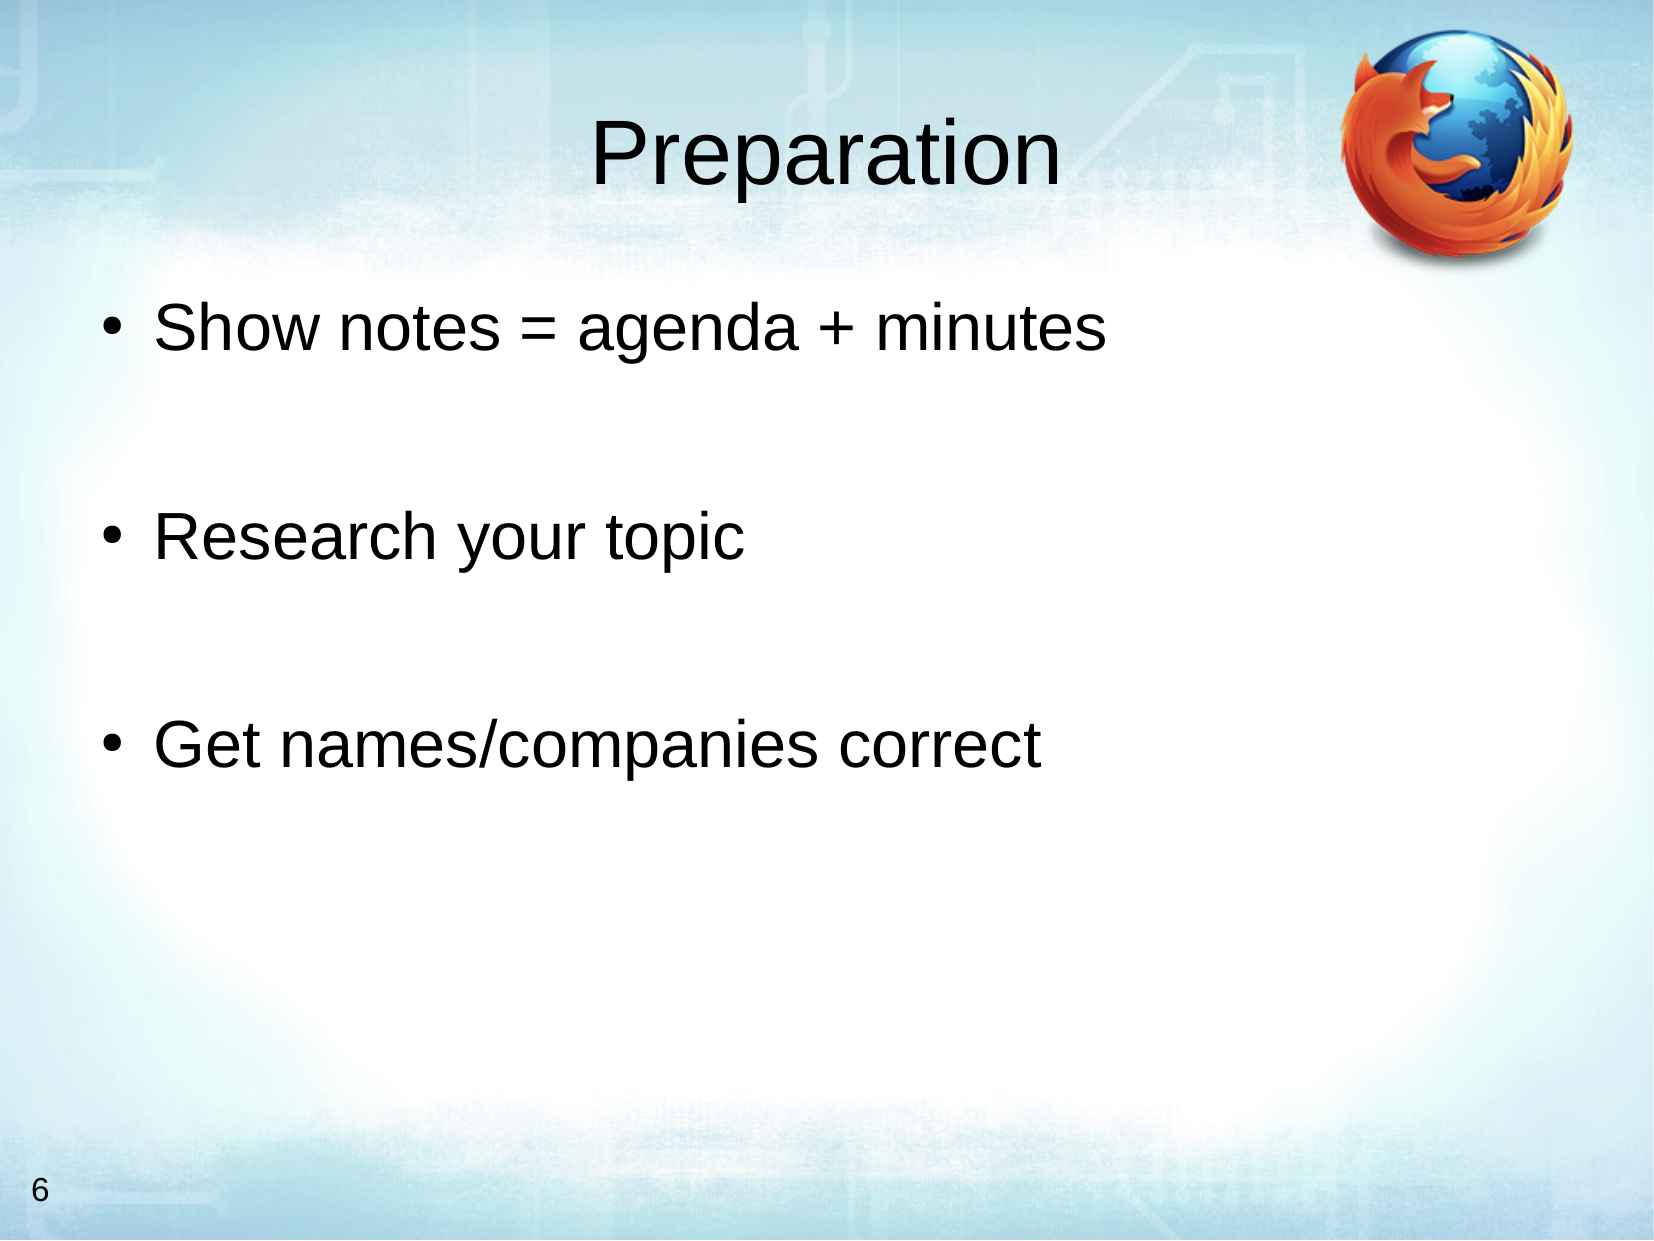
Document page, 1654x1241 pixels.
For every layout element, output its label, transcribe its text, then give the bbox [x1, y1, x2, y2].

list Show notes = agenda + minutes Research your topic Get names/companies correct [82, 290, 1571, 1109]
picture [0, 0, 1654, 1240]
title Preparation [82, 49, 1571, 257]
